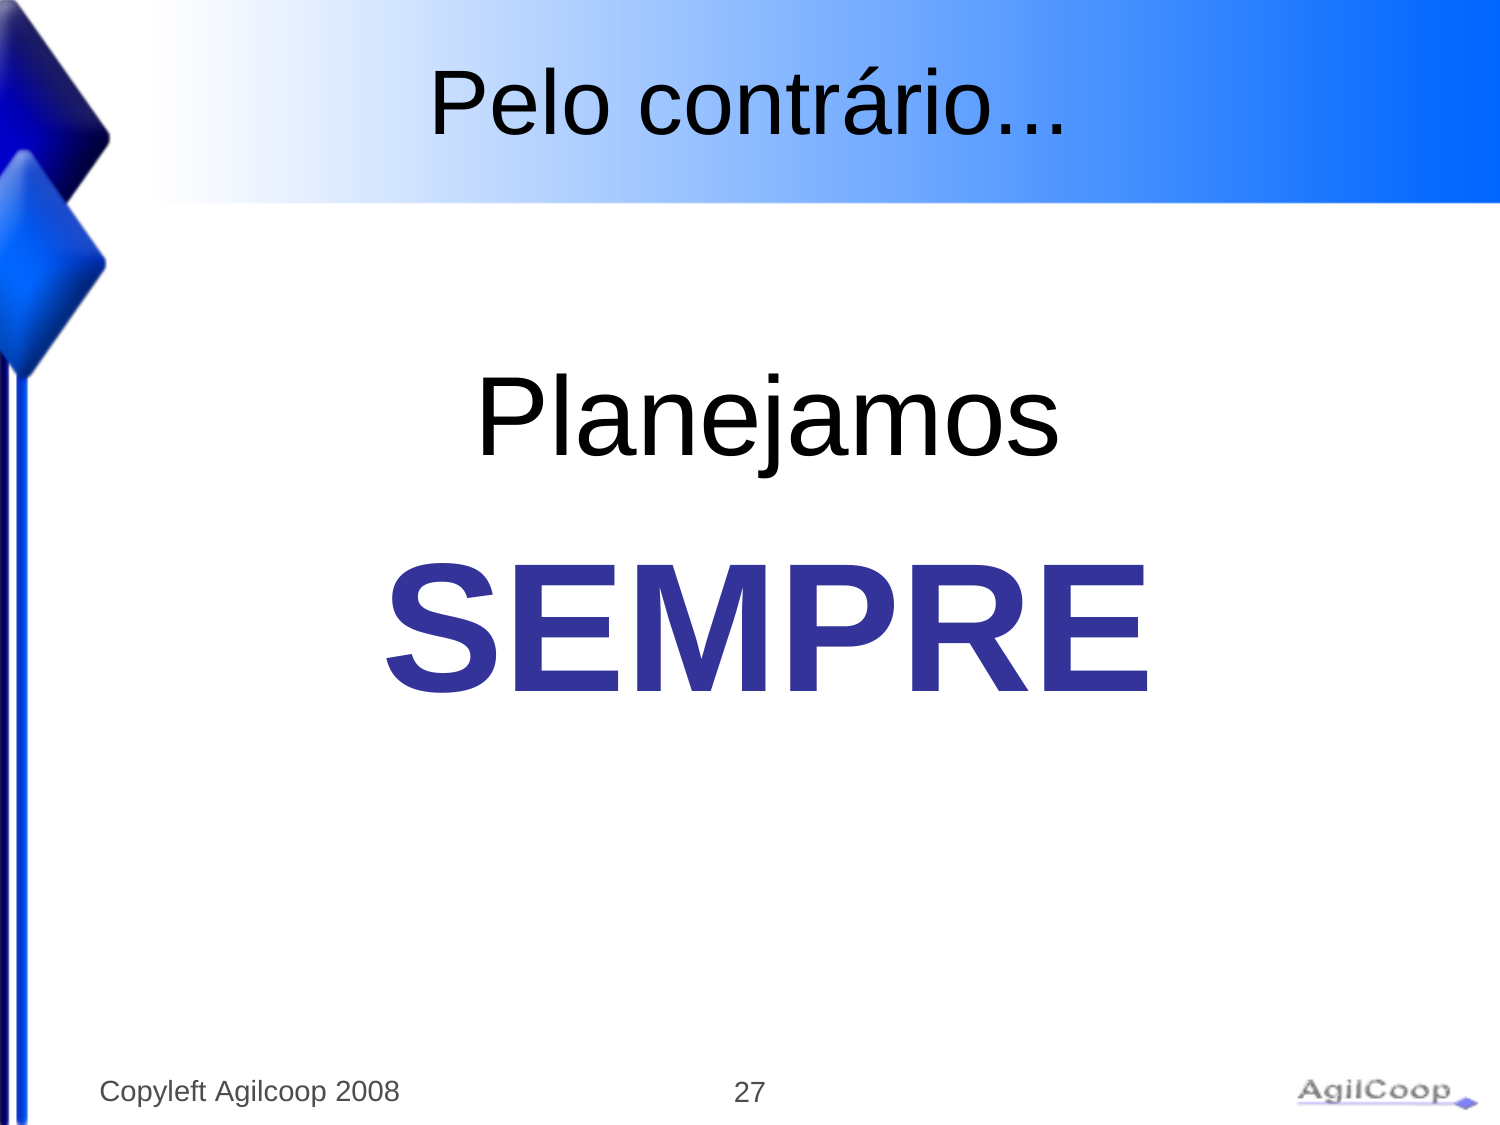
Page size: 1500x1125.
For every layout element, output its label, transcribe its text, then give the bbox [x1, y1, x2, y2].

list Planejamos SEMPRE [112, 243, 1425, 1006]
title Pelo contrário... [75, 8, 1426, 197]
picture [0, 0, 1500, 1125]
